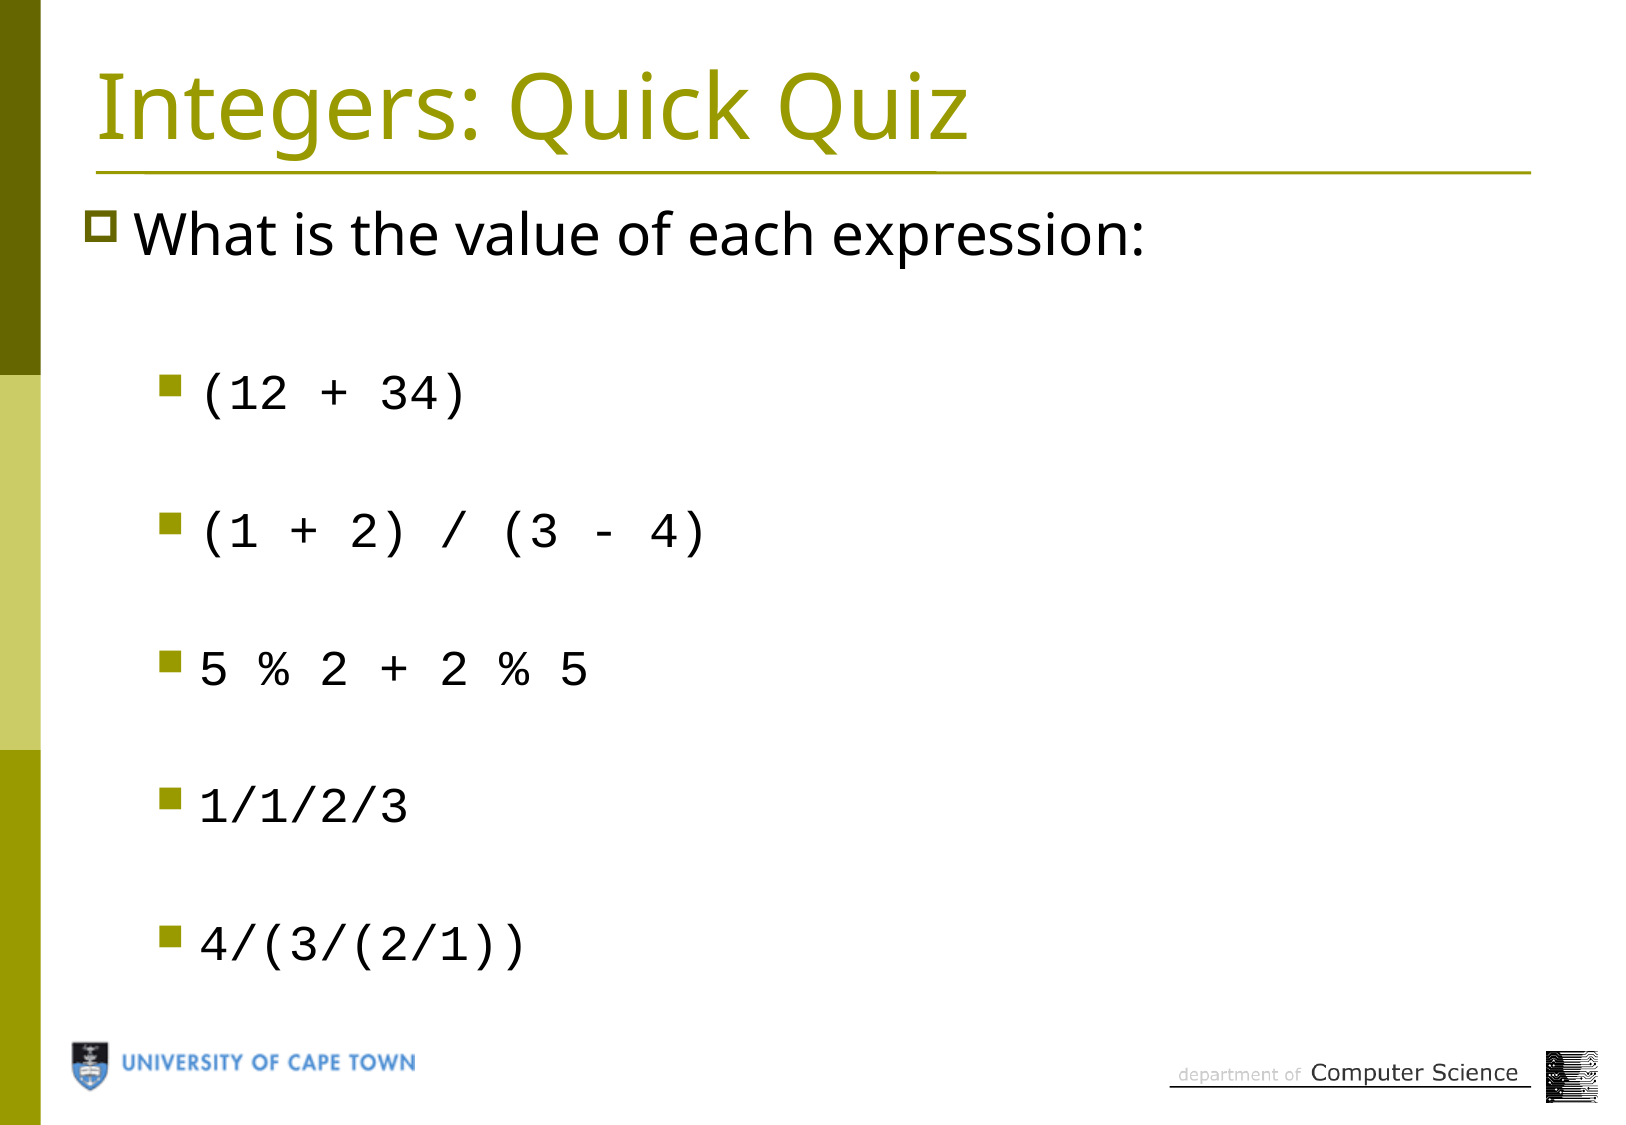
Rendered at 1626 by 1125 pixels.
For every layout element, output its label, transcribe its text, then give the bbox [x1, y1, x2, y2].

picture [1546, 1051, 1598, 1103]
text_box What is the value of each expression: (12 + 34)‏ (1 + 2) / (3 - 4)‏ 5 % 2 + 2 % 5 1/1/2/3 4/(3/(2/1))‏ [81, 196, 1543, 972]
picture [61, 1024, 415, 1103]
picture [1169, 1043, 1532, 1091]
title Integers: Quick Quiz [81, 37, 1543, 180]
